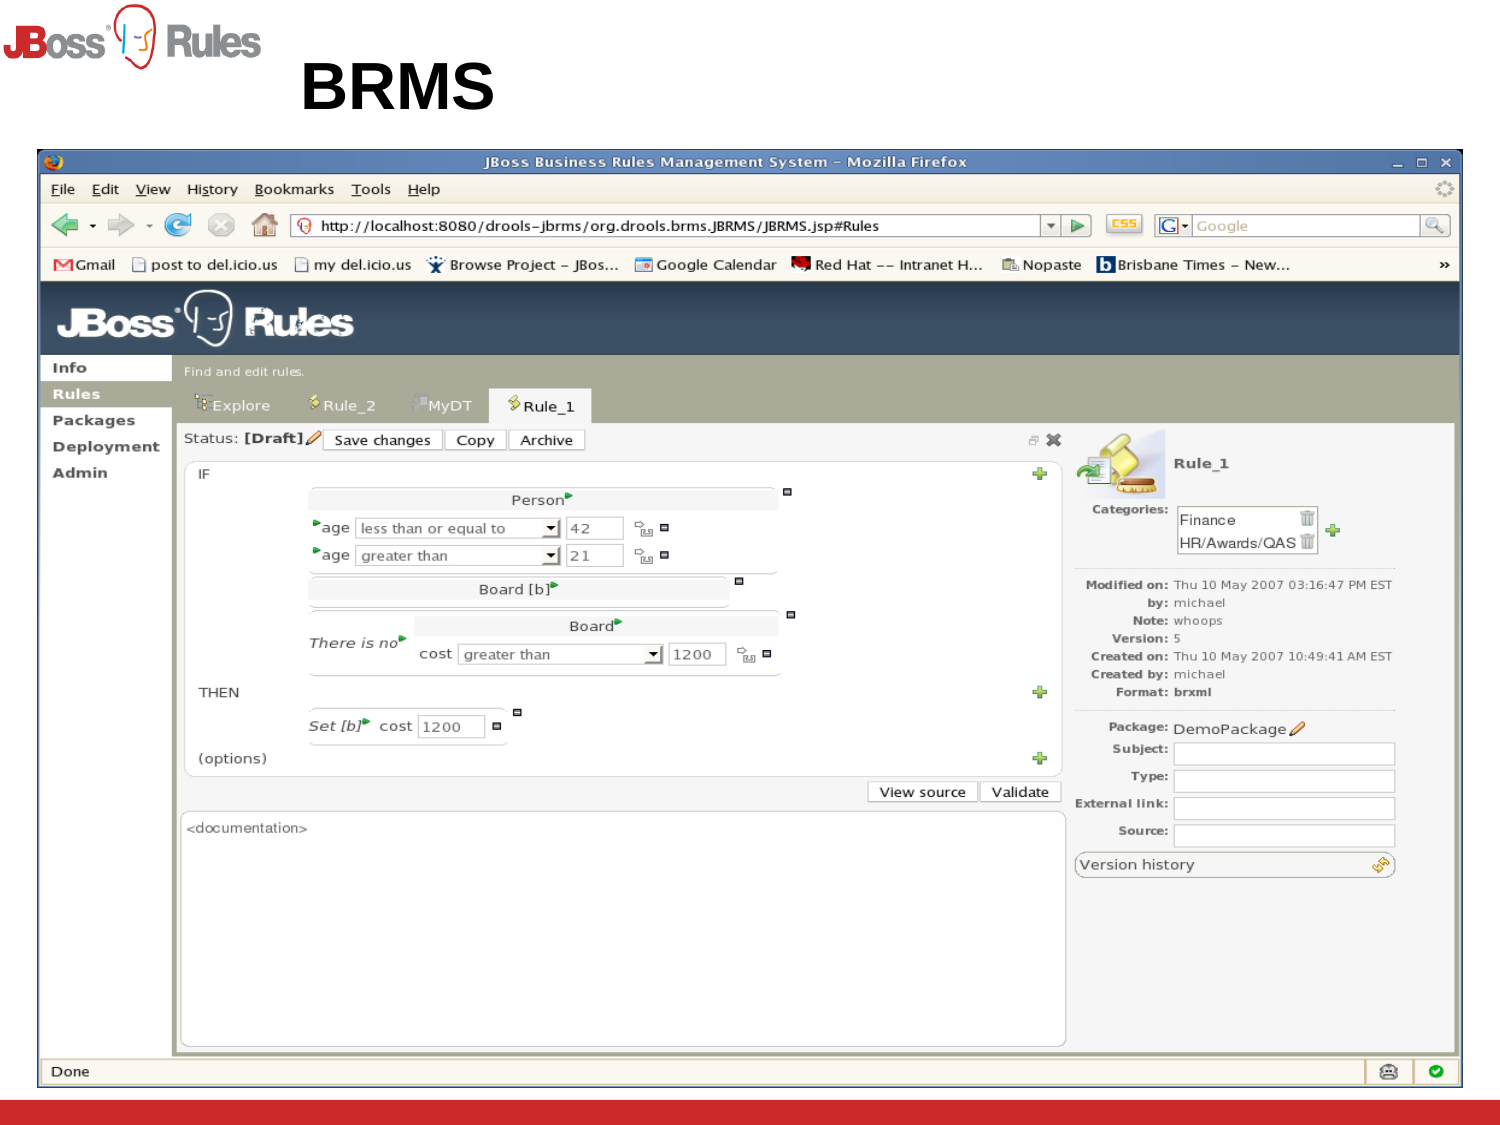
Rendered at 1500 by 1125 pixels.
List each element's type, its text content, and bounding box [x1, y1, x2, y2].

picture [37, 149, 1463, 1088]
picture [0, 0, 266, 73]
title BRMS [300, 37, 1163, 136]
